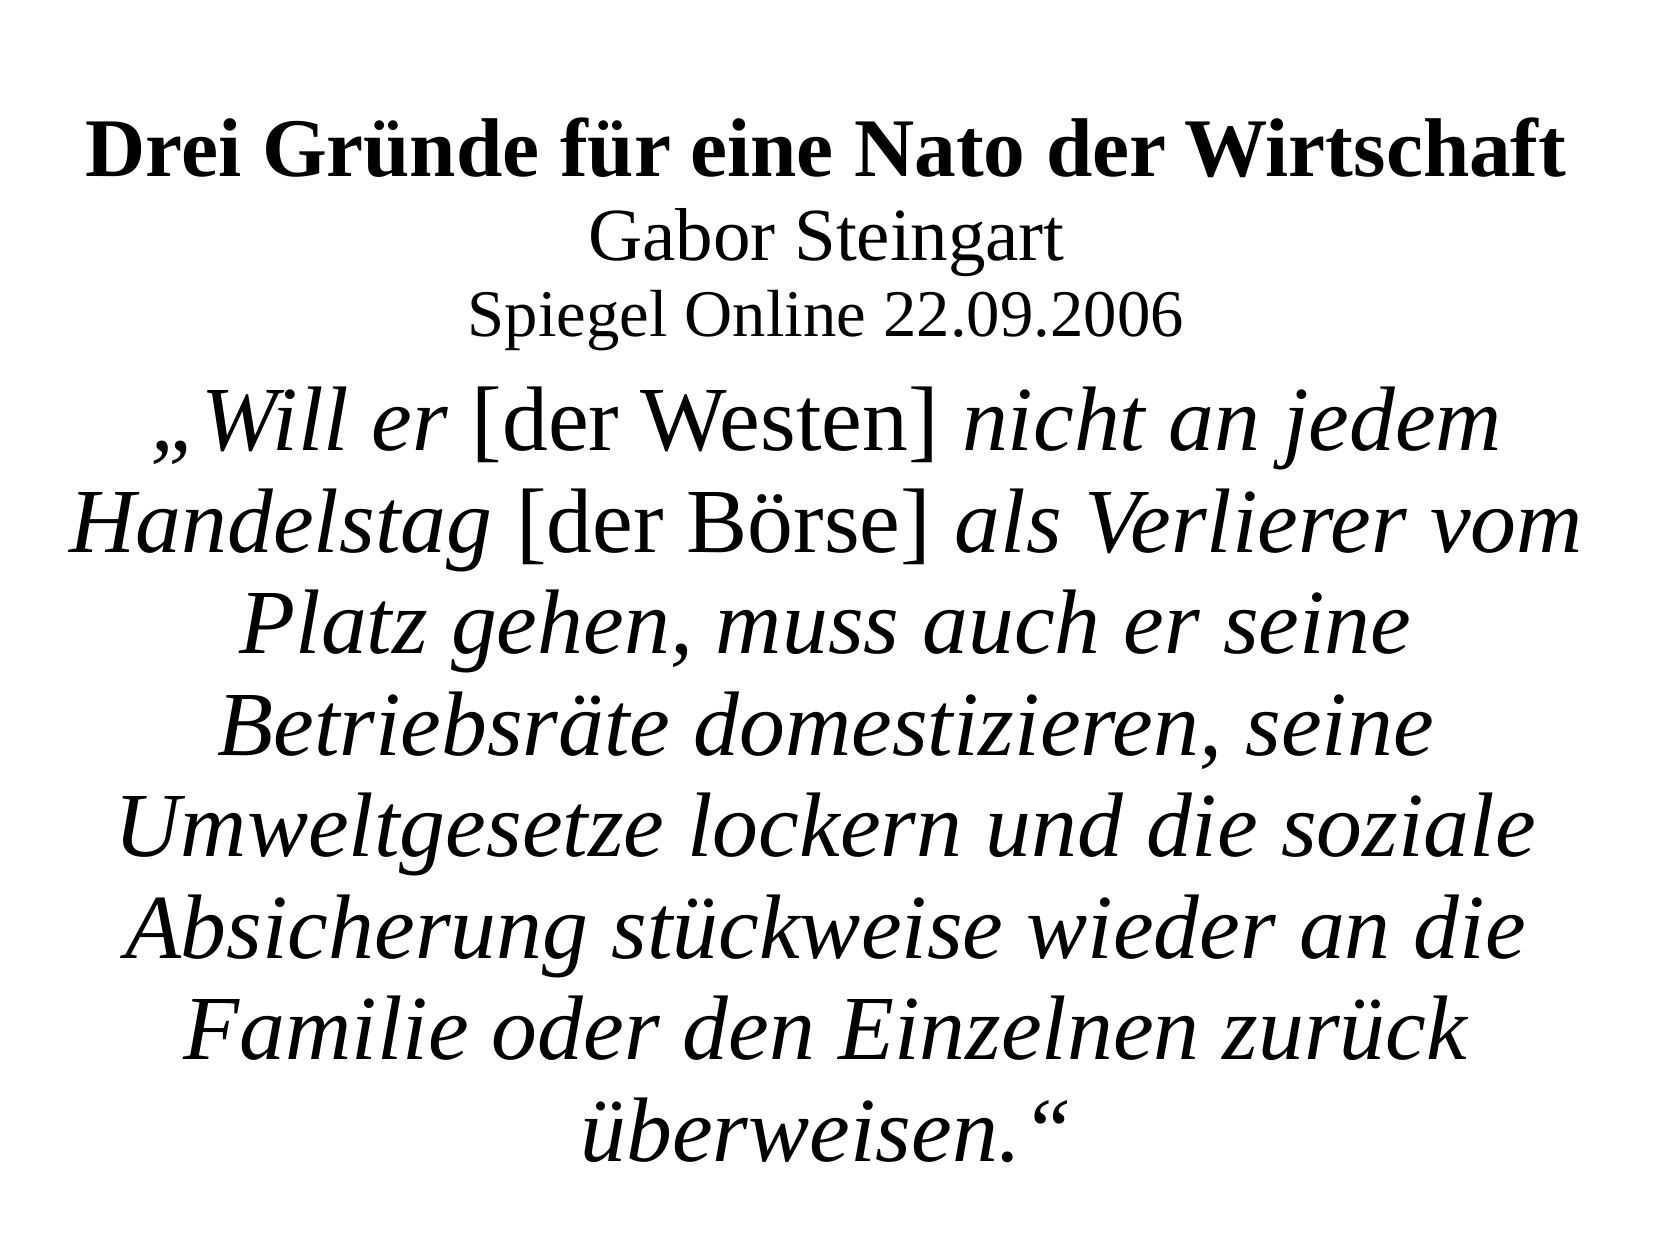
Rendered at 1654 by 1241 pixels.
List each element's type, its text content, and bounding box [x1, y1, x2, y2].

text_box Drei Gründe für eine Nato der Wirtschaft Gabor Steingart Spiegel Online 22.09.2006 „Will er [der Westen] nicht an jedem Handelstag [der Börse] als Verlierer vom Platz gehen, muss auch er seine Betriebsräte domestizieren, seine Umweltgesetze lockern und die soziale Absicherung stückweise wieder an die Familie oder den Einzelnen zurück überweisen.“ [53, 94, 1601, 1189]
